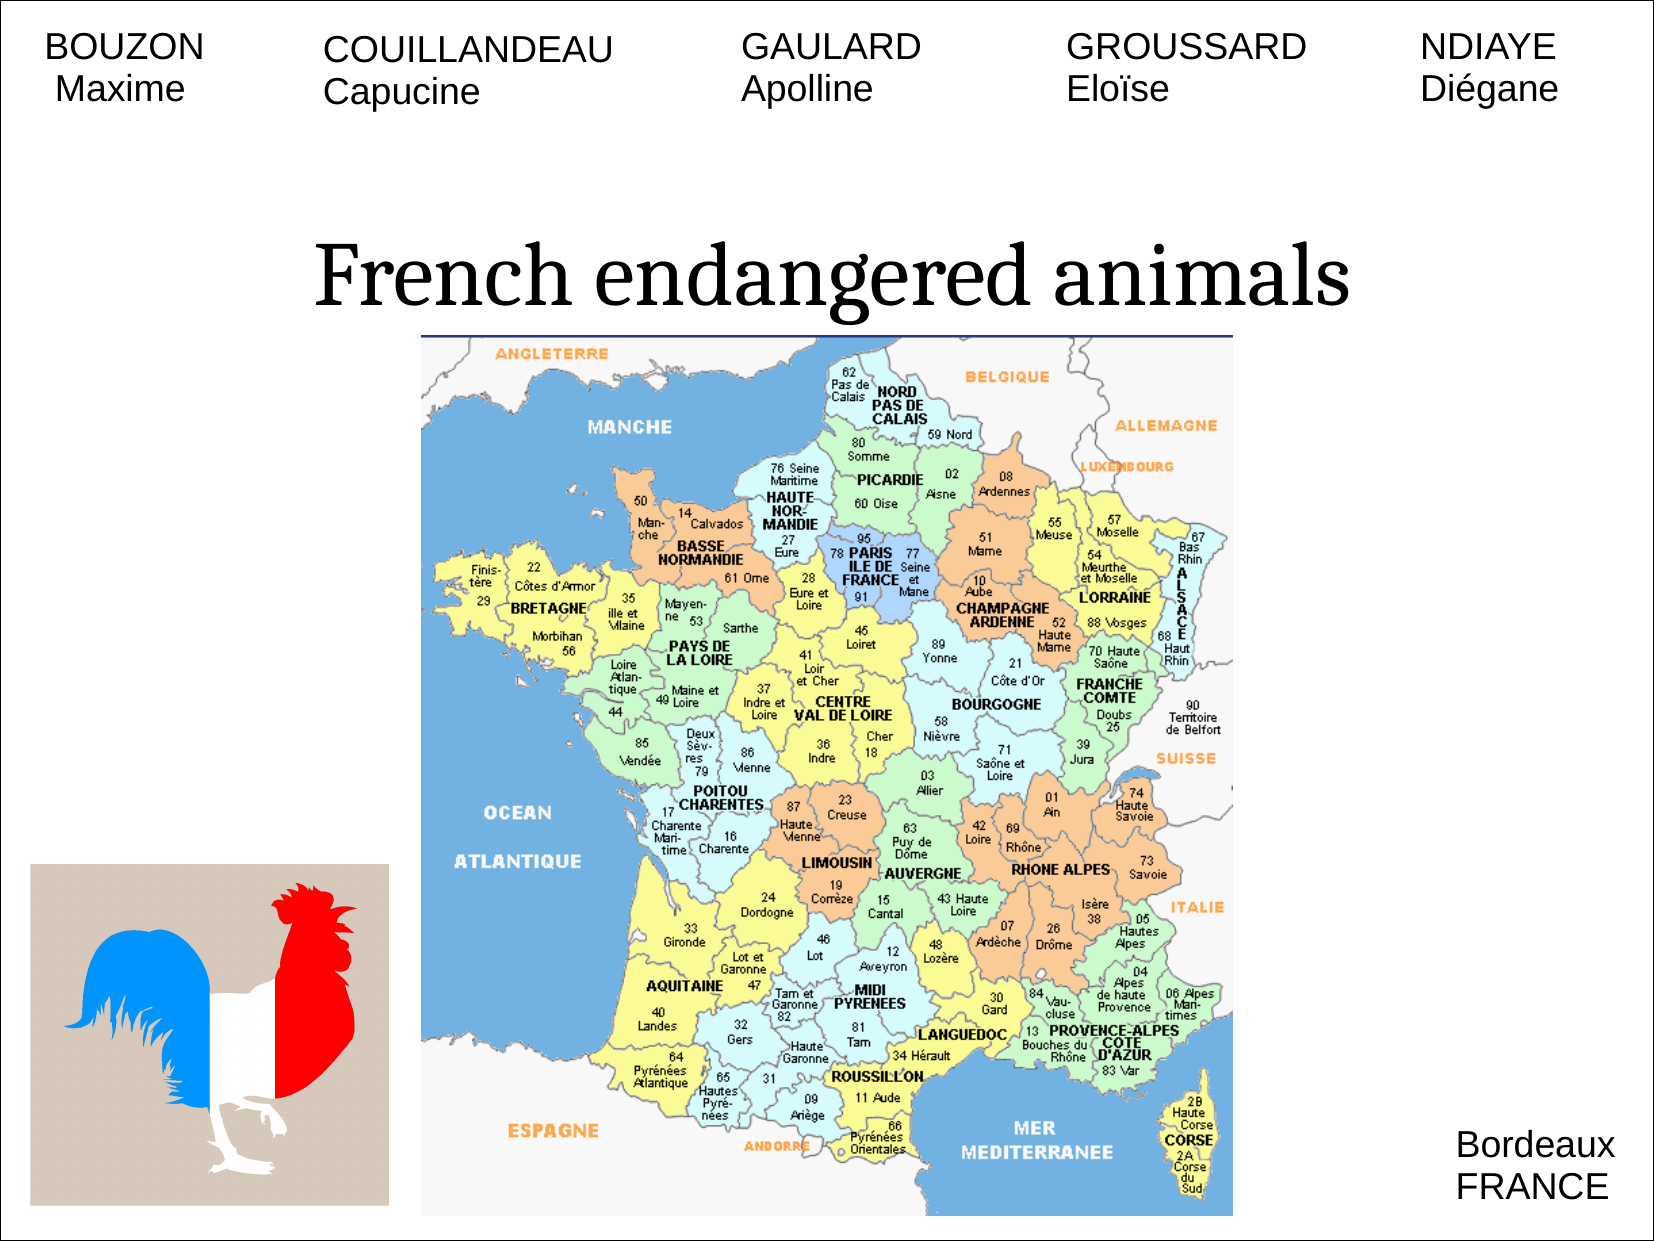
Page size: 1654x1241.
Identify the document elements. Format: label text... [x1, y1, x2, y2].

text_box [0, 0, 1654, 1240]
text_box GAULARD Apolline [726, 17, 940, 120]
picture [421, 335, 1233, 1216]
picture [29, 864, 389, 1216]
title French endangered animals [88, 165, 1577, 373]
text_box BOUZON Maxime [29, 17, 222, 120]
text_box GROUSSARD Eloïse [1051, 17, 1323, 117]
text_box COUILLANDEAU Capucine [308, 20, 640, 120]
text_box NDIAYE Diégane [1405, 17, 1575, 117]
text_box Bordeaux FRANCE [1440, 1116, 1631, 1216]
